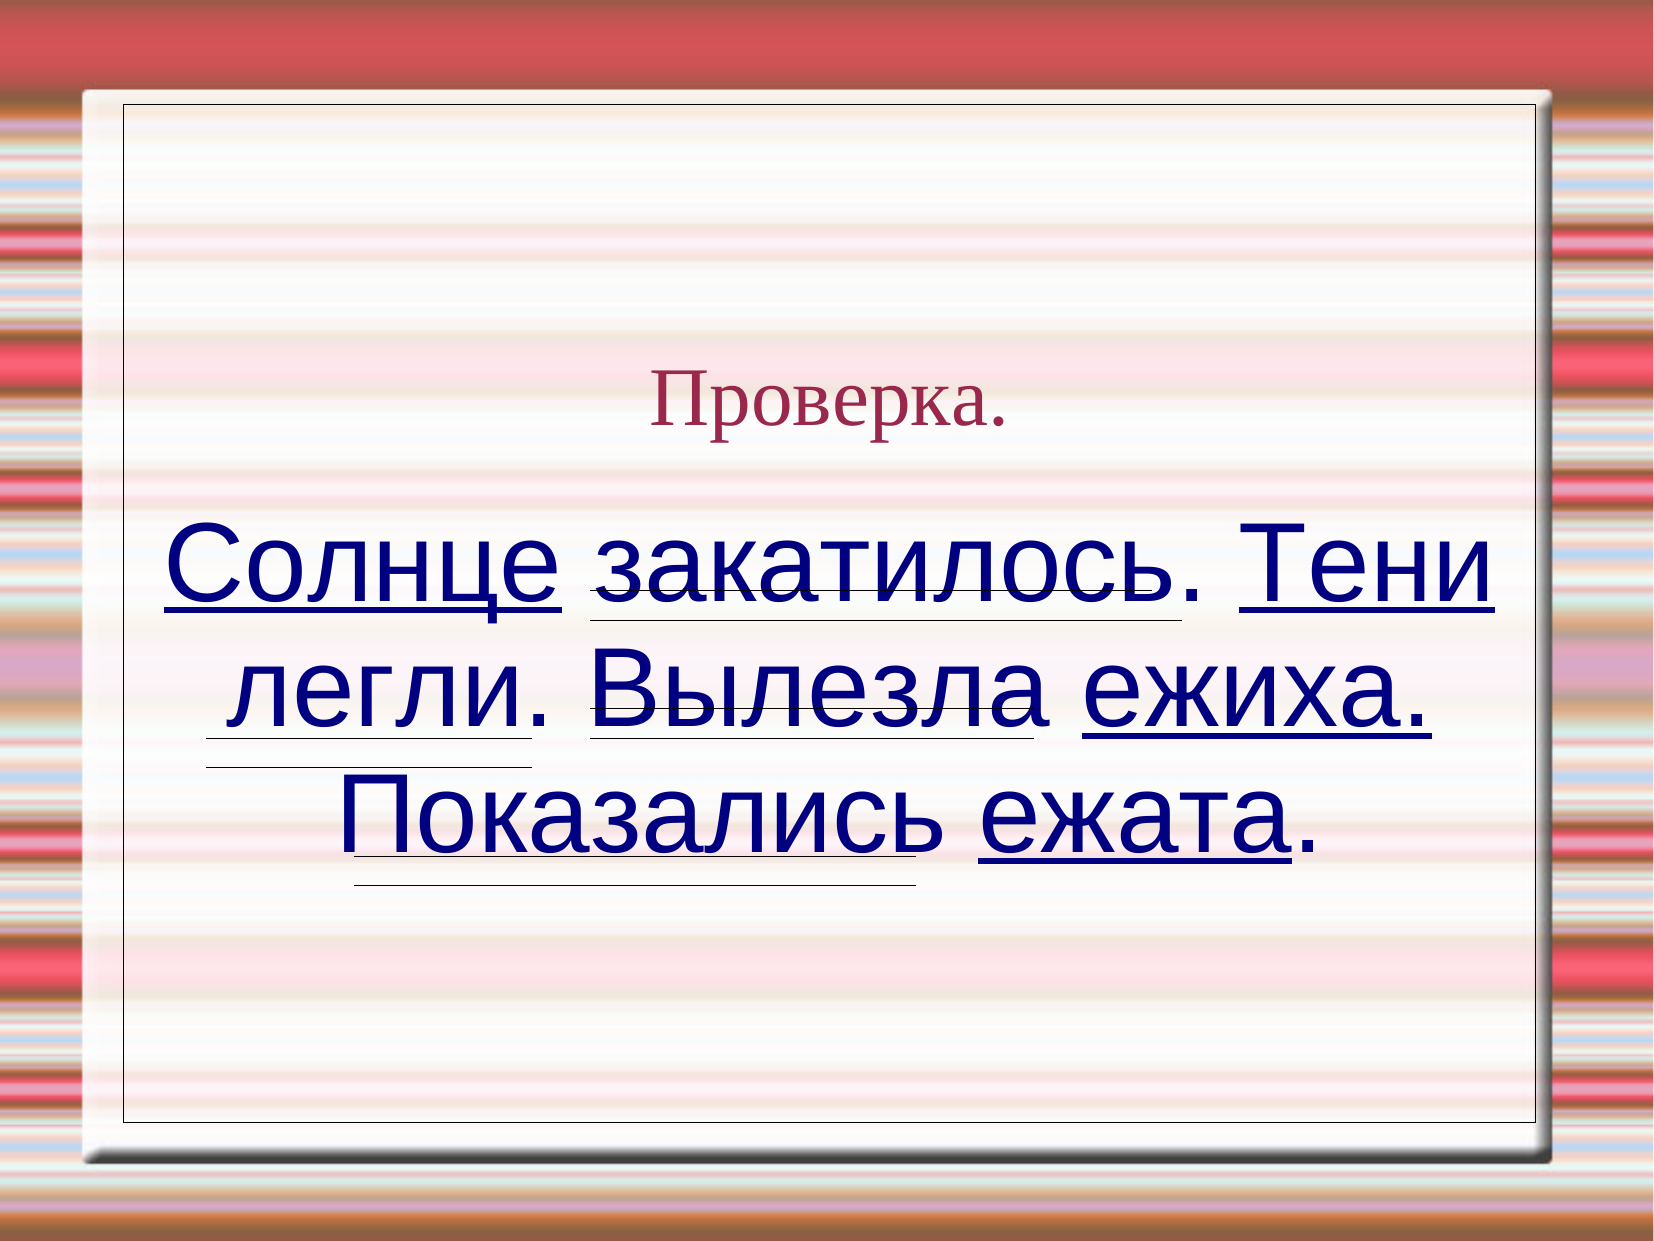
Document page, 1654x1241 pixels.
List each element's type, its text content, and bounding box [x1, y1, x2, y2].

picture [0, 0, 1654, 1241]
subtitle Проверка. Солнце закатилось. Тени легли. Вылезла ежиха. Показались ежата. [123, 104, 1536, 1123]
